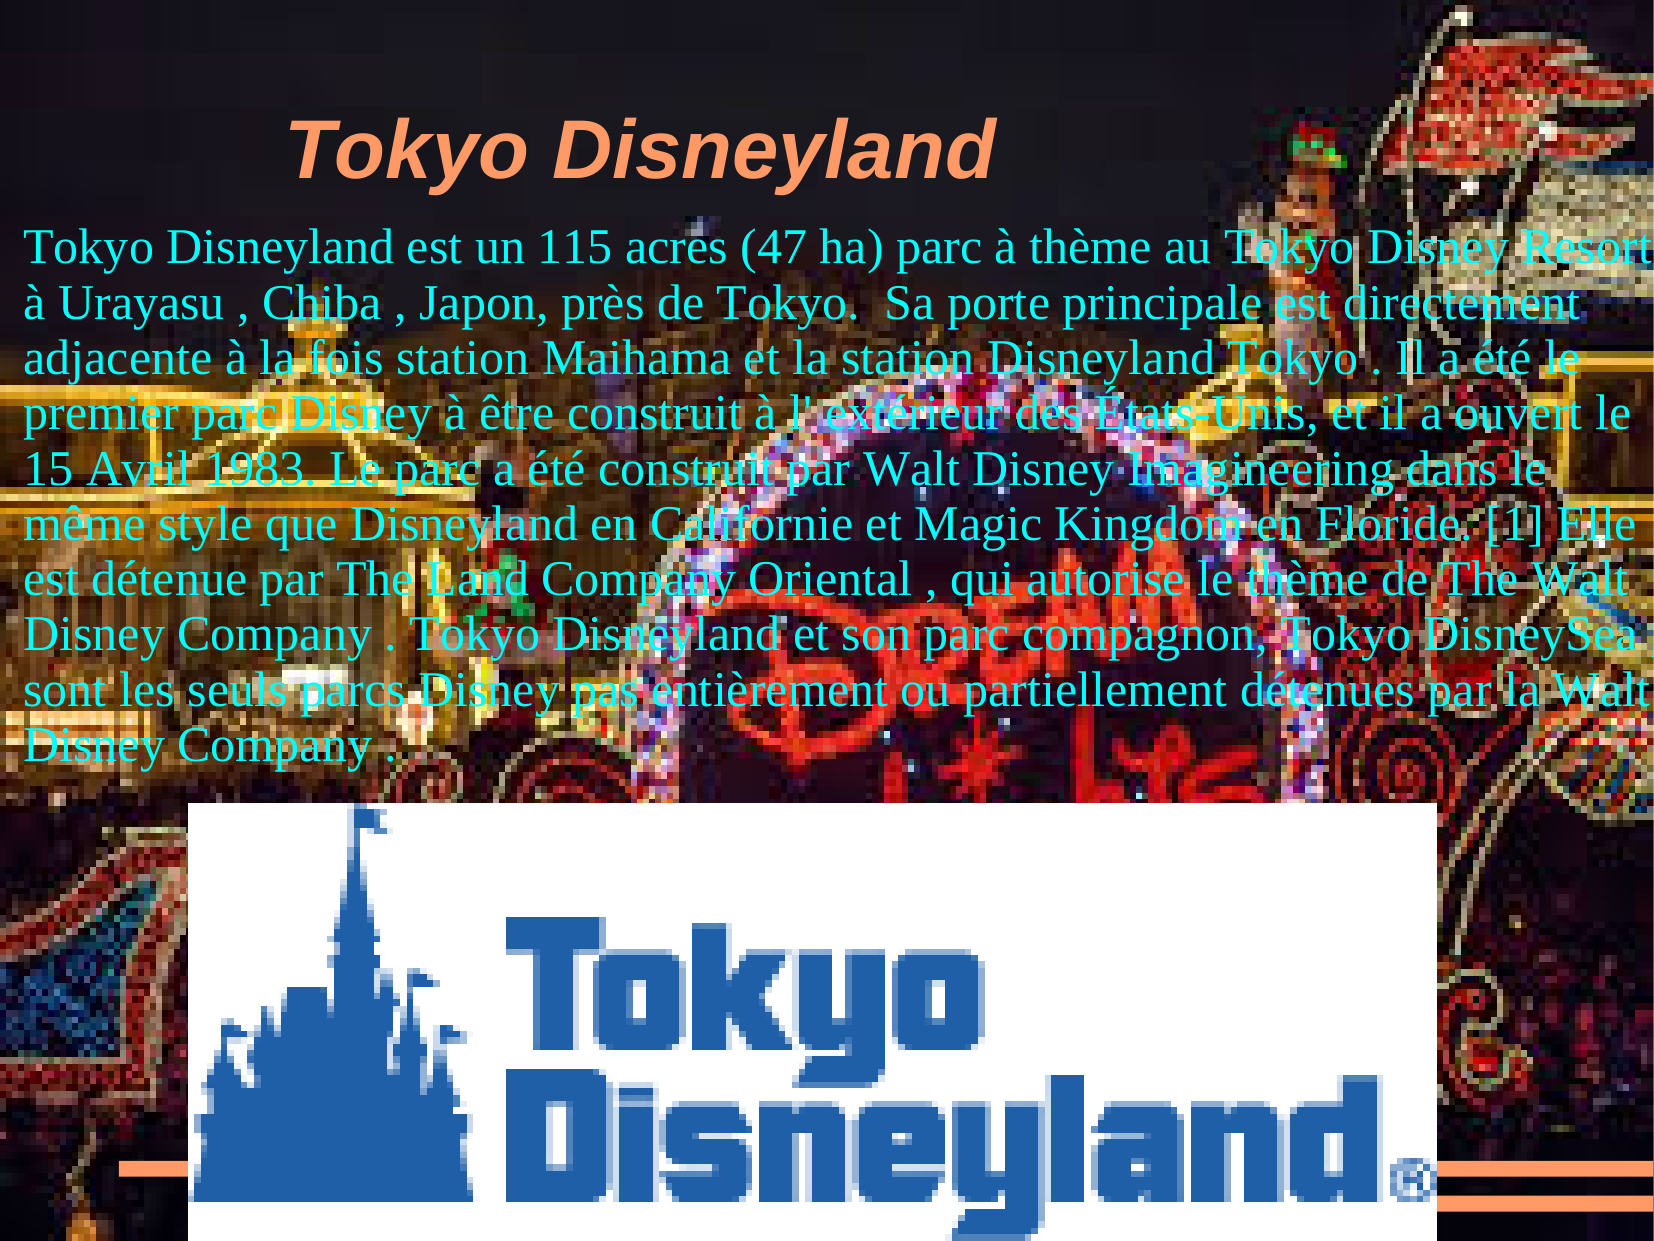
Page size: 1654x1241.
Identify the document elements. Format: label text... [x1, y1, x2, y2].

picture [0, 0, 1654, 1241]
title Tokyo Disneyland [121, 46, 1534, 219]
text_box Tokyo Disneyland est un 115 acres (47 ha) parc à thème au Tokyo Disney Resort à Urayasu , Chiba , Japon, près de Tokyo. Sa porte principale est directement adjacente à la fois station Maihama et la station Disneyland Tokyo . Il a été le premier parc Disney à être construit à l' extérieur des États-Unis, et il a ouvert le 15 Avril 1983. Le parc a été construit par Walt Disney Imagineering dans le même style que Disneyland en Californie et Magic Kingdom en Floride. [1] Elle est détenue par The Land Company Oriental , qui autorise le thème de The Walt Disney Company . Tokyo Disneyland et son parc compagnon, Tokyo DisneySea , sont les seuls parcs Disney pas entièrement ou partiellement détenues par la Walt Disney Company . [23, 219, 1654, 839]
